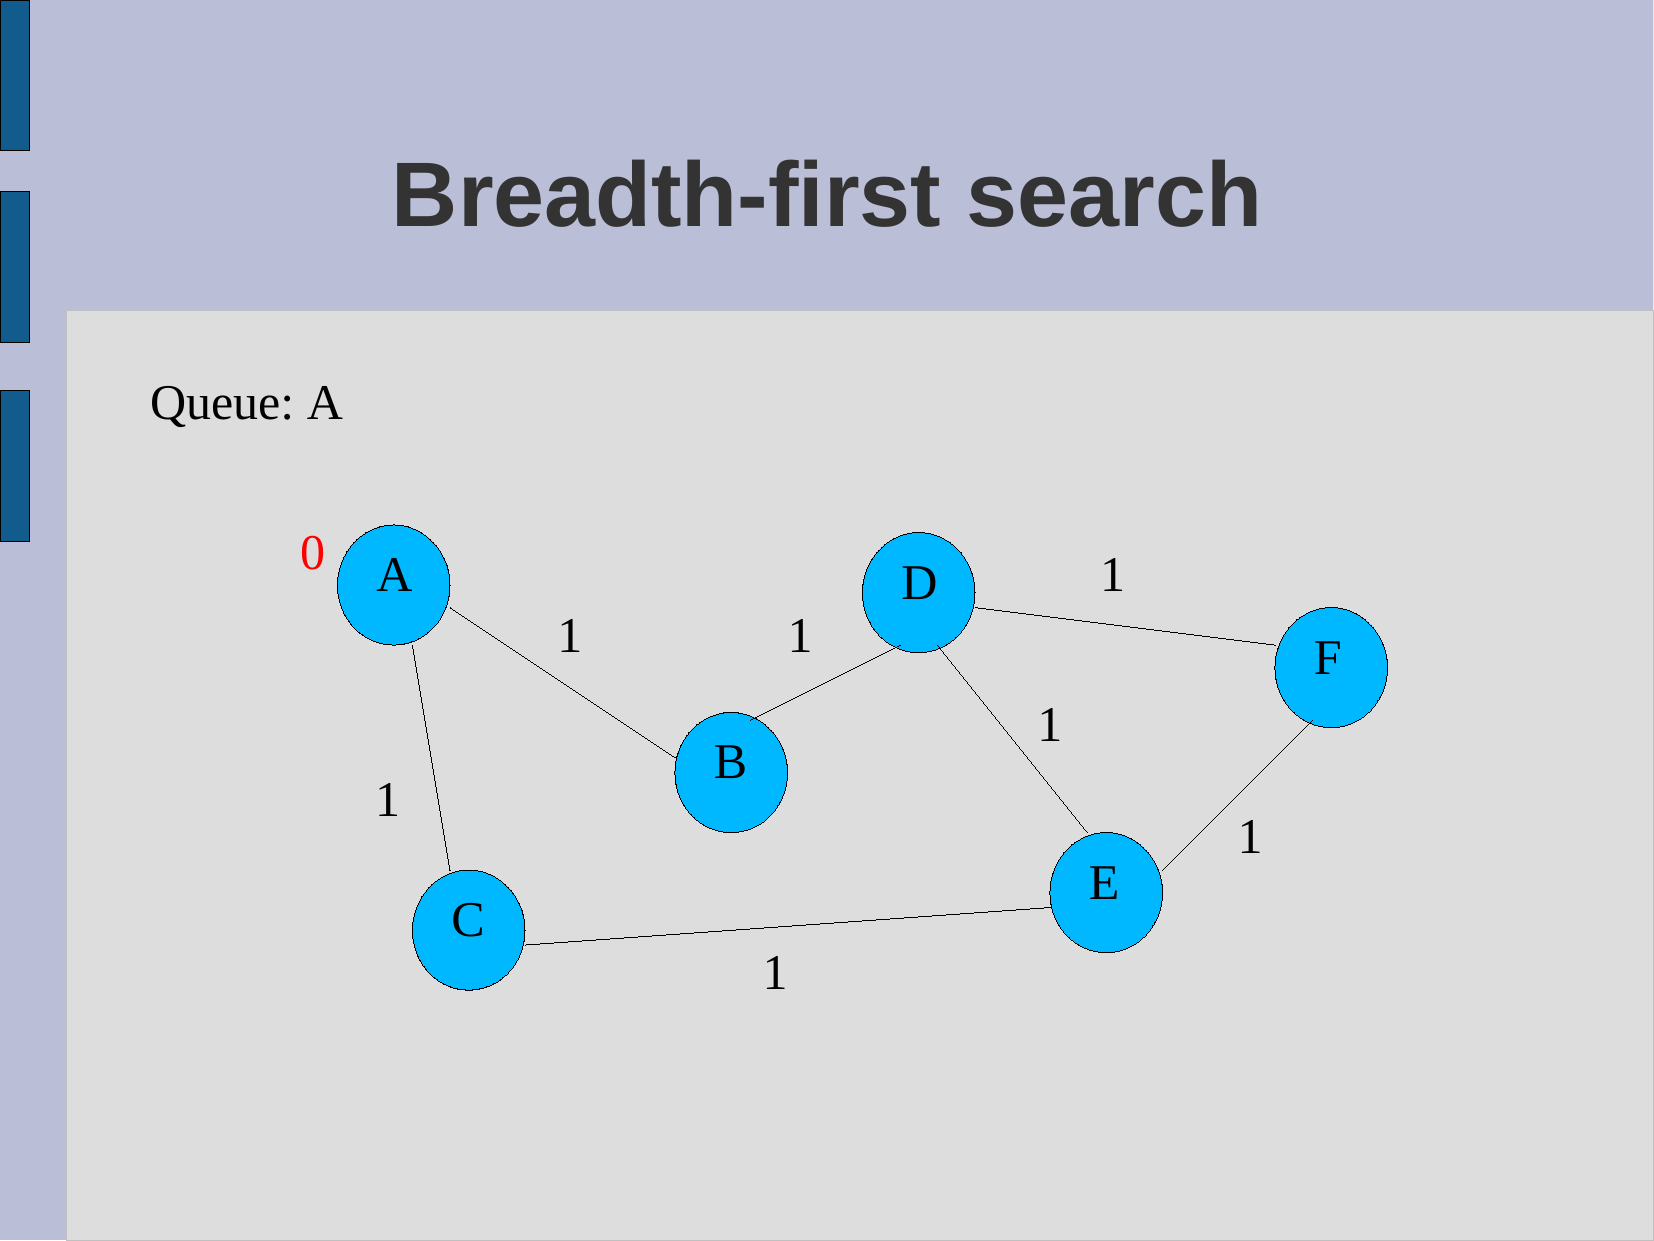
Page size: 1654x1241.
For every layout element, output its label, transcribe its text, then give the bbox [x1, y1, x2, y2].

text_box [1274, 607, 1388, 728]
text_box 1 [787, 607, 813, 663]
text_box Queue: A [150, 375, 344, 431]
text_box [674, 712, 788, 833]
text_box [862, 532, 976, 653]
text_box C [451, 892, 485, 948]
text_box E [1088, 854, 1120, 910]
text_box F [1313, 629, 1342, 685]
text_box 0 [300, 525, 326, 581]
title Breadth-first search [121, 91, 1534, 299]
text_box 1 [1237, 809, 1263, 865]
text_box [412, 870, 526, 991]
text_box B [713, 734, 748, 790]
text_box [337, 524, 451, 646]
text_box A [376, 547, 413, 603]
text_box D [901, 554, 938, 610]
text_box 1 [1099, 547, 1126, 603]
text_box 1 [375, 772, 401, 828]
text_box 1 [762, 945, 788, 1001]
text_box [1049, 832, 1163, 953]
text_box 1 [1037, 697, 1063, 753]
text_box 1 [557, 607, 583, 663]
